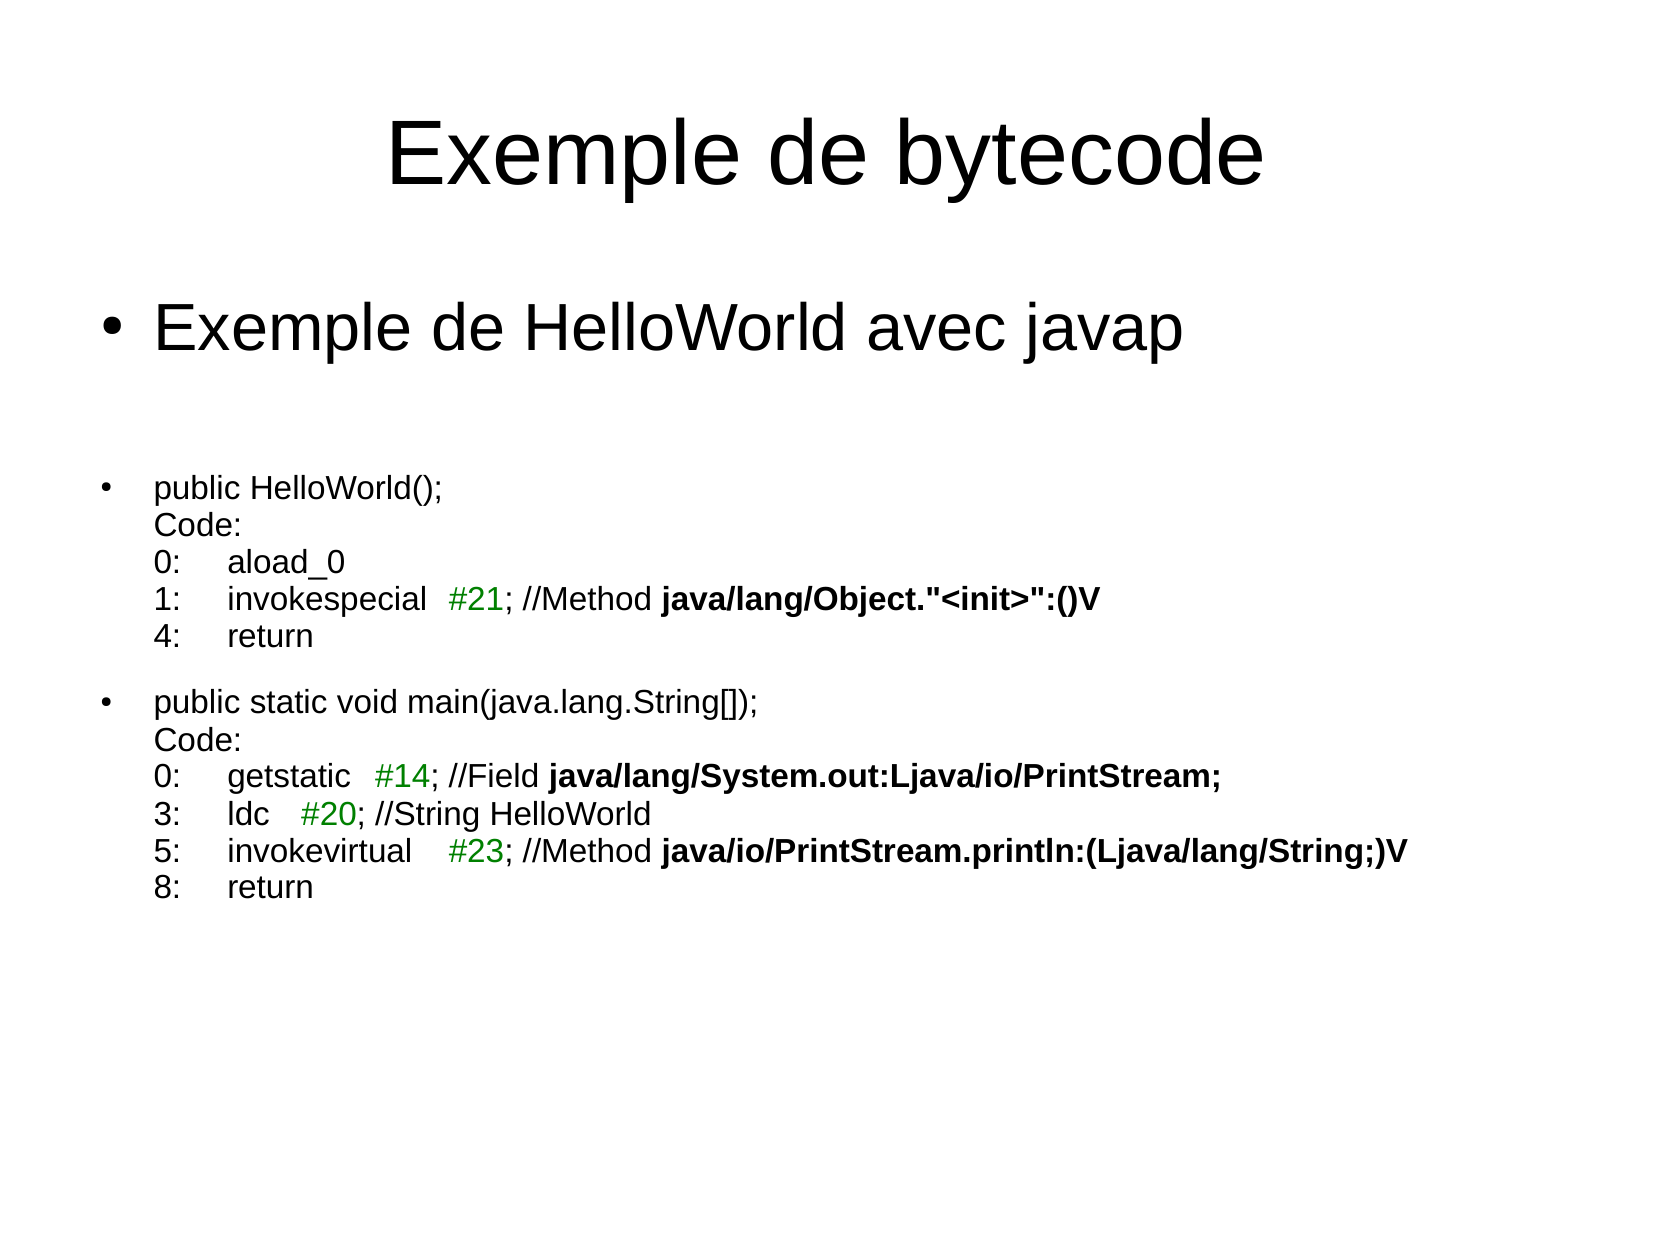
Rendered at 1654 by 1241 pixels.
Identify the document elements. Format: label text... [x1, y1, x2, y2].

title Exemple de bytecode [82, 56, 1571, 250]
list Exemple de HelloWorld avec javap public HelloWorld(); Code: 0: aload_0 1: invokespecial #21; //Method java/lang/Object."<init>":()V 4: return public static void main(java.lang.String[]); Code: 0: getstatic #14; //Field java/lang/System.out:Ljava/io/PrintStream; 3: ldc #20; //String HelloWorld 5: invokevirtual #23; //Method java/io/PrintStream.println:(Ljava/lang/String;)V 8: return [82, 290, 1571, 1094]
